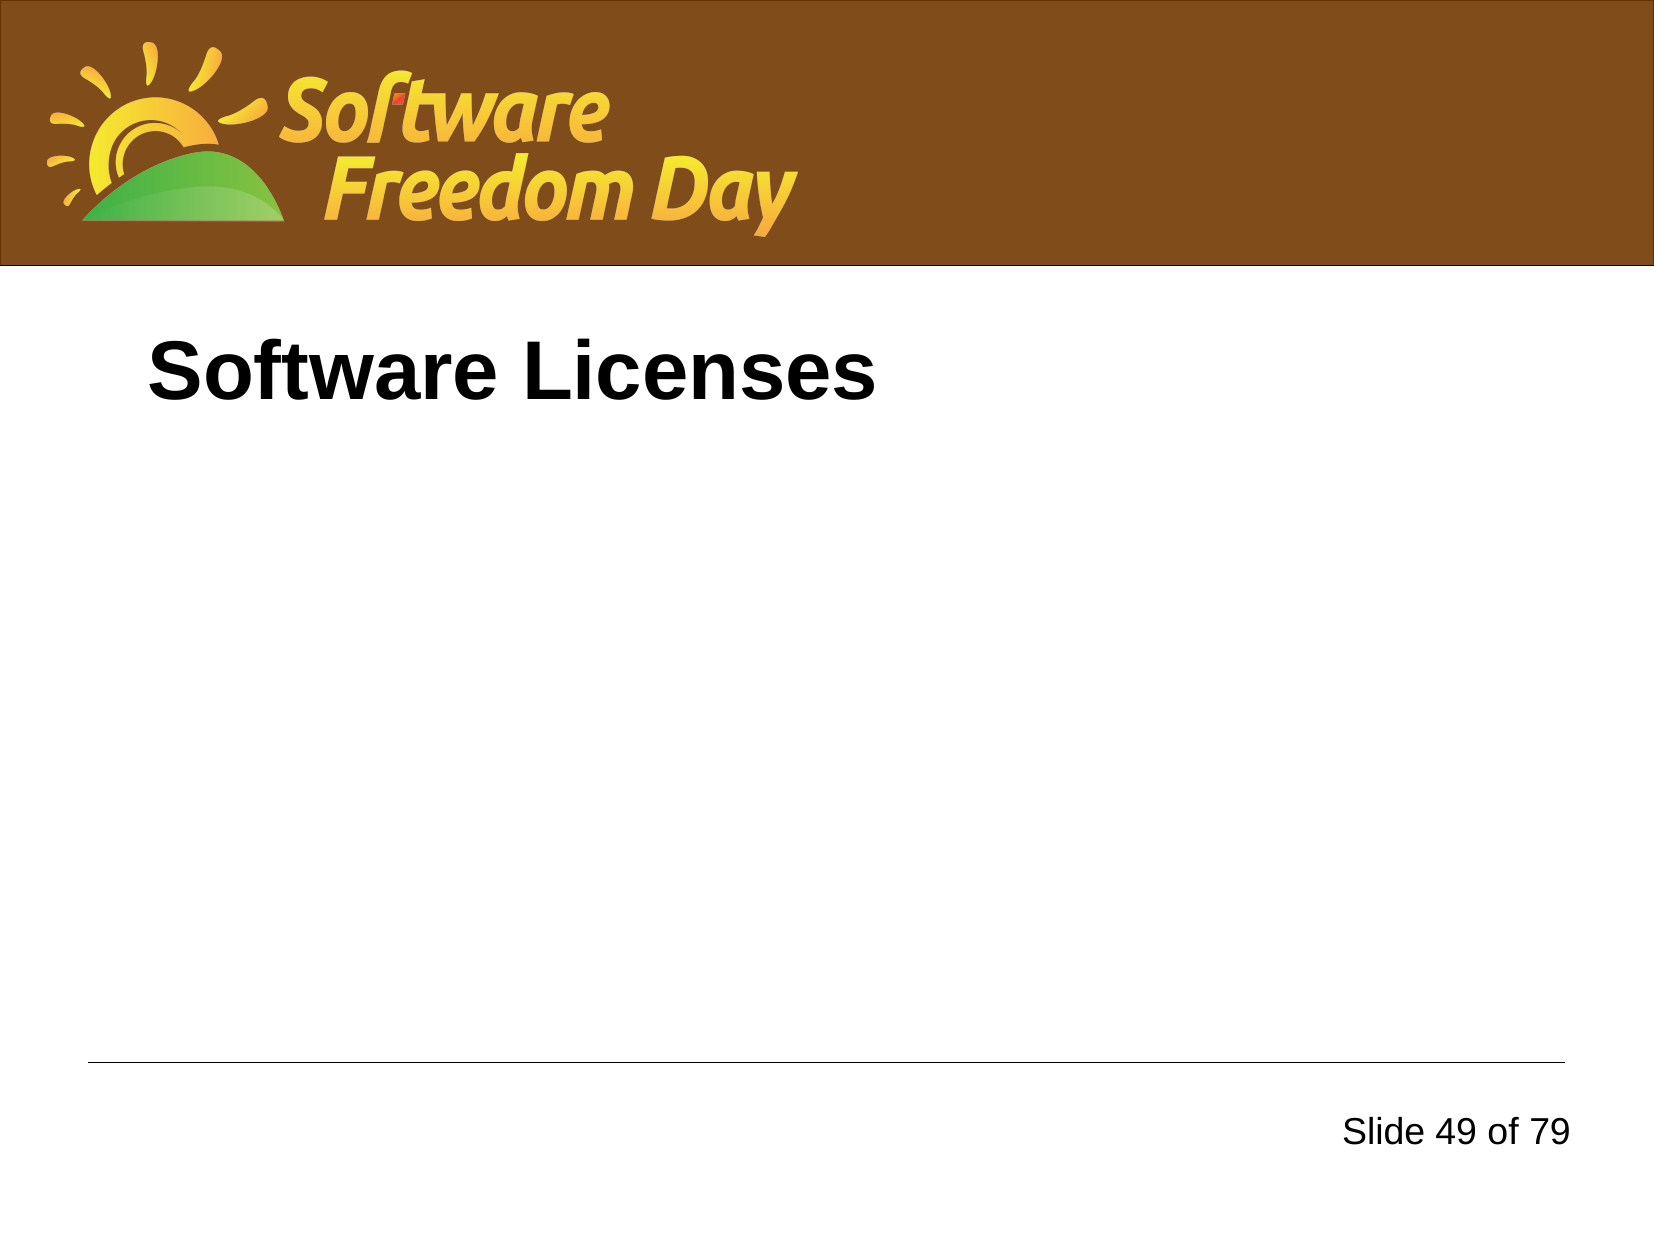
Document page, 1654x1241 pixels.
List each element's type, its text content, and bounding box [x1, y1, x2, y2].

picture [47, 42, 798, 237]
list Software Licenses [76, 324, 1565, 1045]
